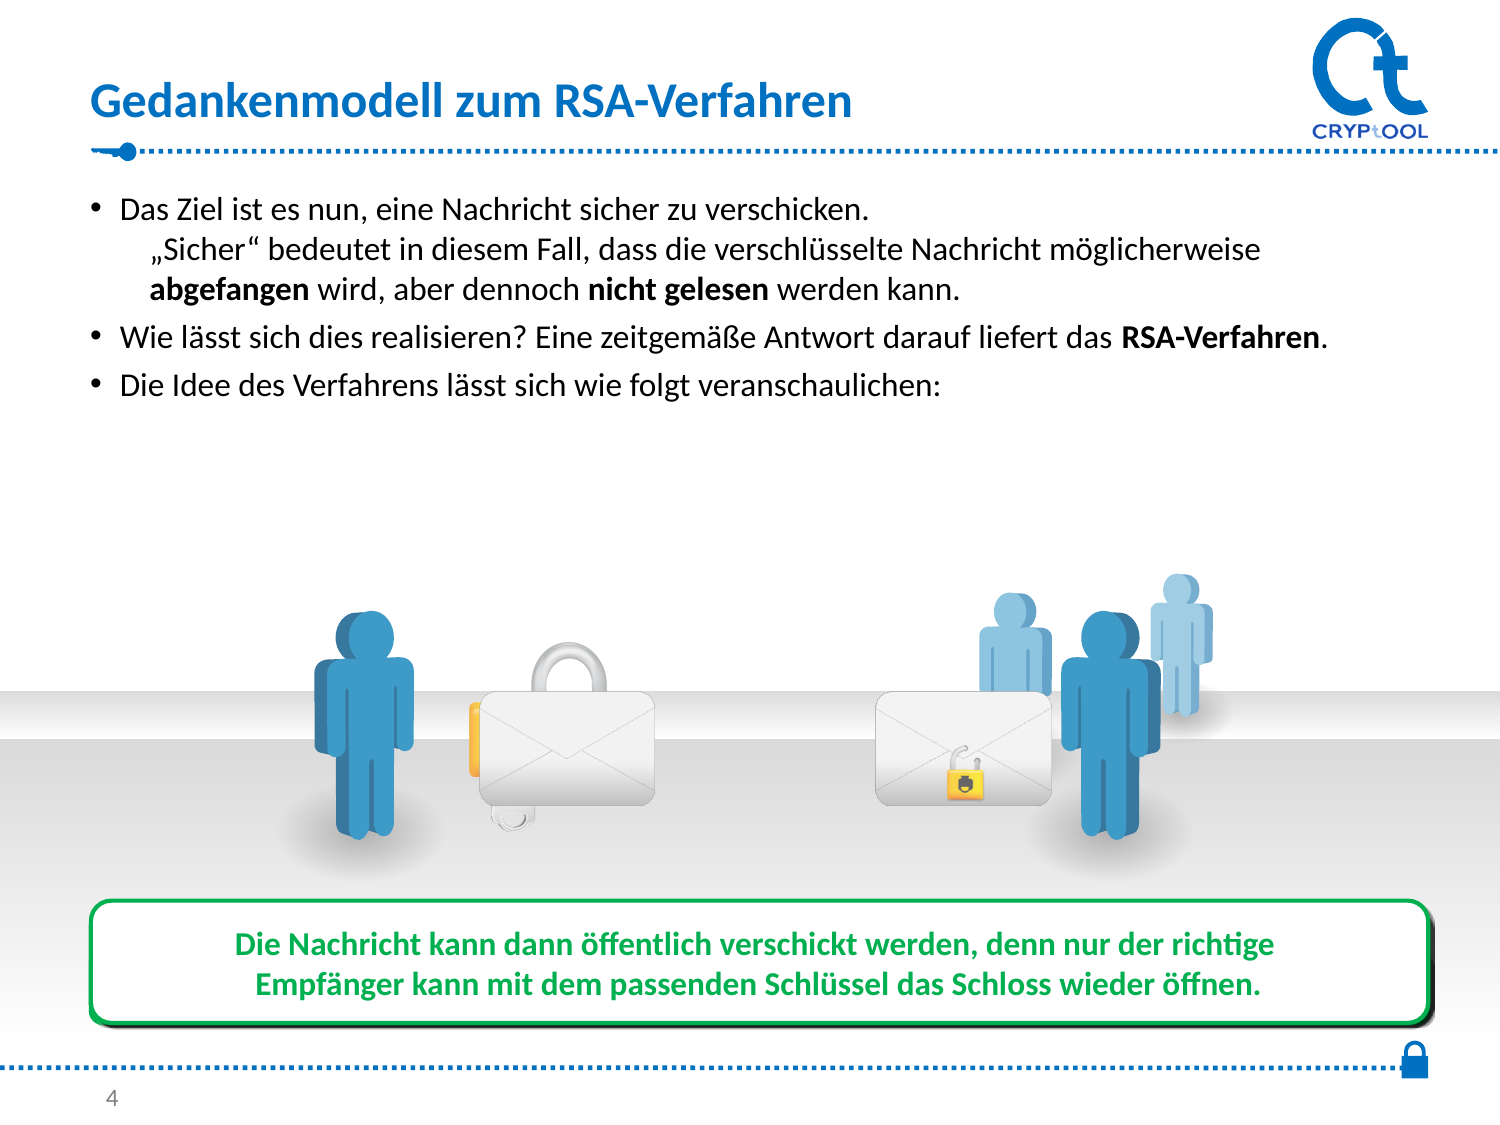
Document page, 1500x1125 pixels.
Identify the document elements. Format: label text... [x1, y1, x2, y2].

title Gedankenmodell zum RSA-Verfahren [75, 45, 1426, 150]
text_box [1062, 574, 1213, 839]
picture [469, 642, 655, 832]
picture [1161, 680, 1248, 744]
text_box [980, 593, 1053, 691]
text_box [314, 612, 413, 839]
text_box 4 [90, 1074, 271, 1111]
list Das Ziel ist es nun, eine Nachricht sicher zu verschicken. „Sicher“ bedeutet in diesem Fall, dass die verschlüsselte Nachricht möglicherweise abgefangen wird, aber dennoch nicht gelesen werden kann. Wie lässt sich dies realisieren? Eine zeitgemäße Antwort darauf liefert das RSA-Verfahren. Die Idee des Verfahrens lässt sich wie folgt veranschaulichen: [75, 179, 1426, 923]
picture [255, 781, 468, 882]
text_box Die Nachricht kann dann öffentlich verschickt werden, denn nur der richtige Empfänger kann mit dem passenden Schlüssel das Schloss wieder öffnen. [90, 900, 1429, 1023]
picture [875, 691, 1216, 882]
